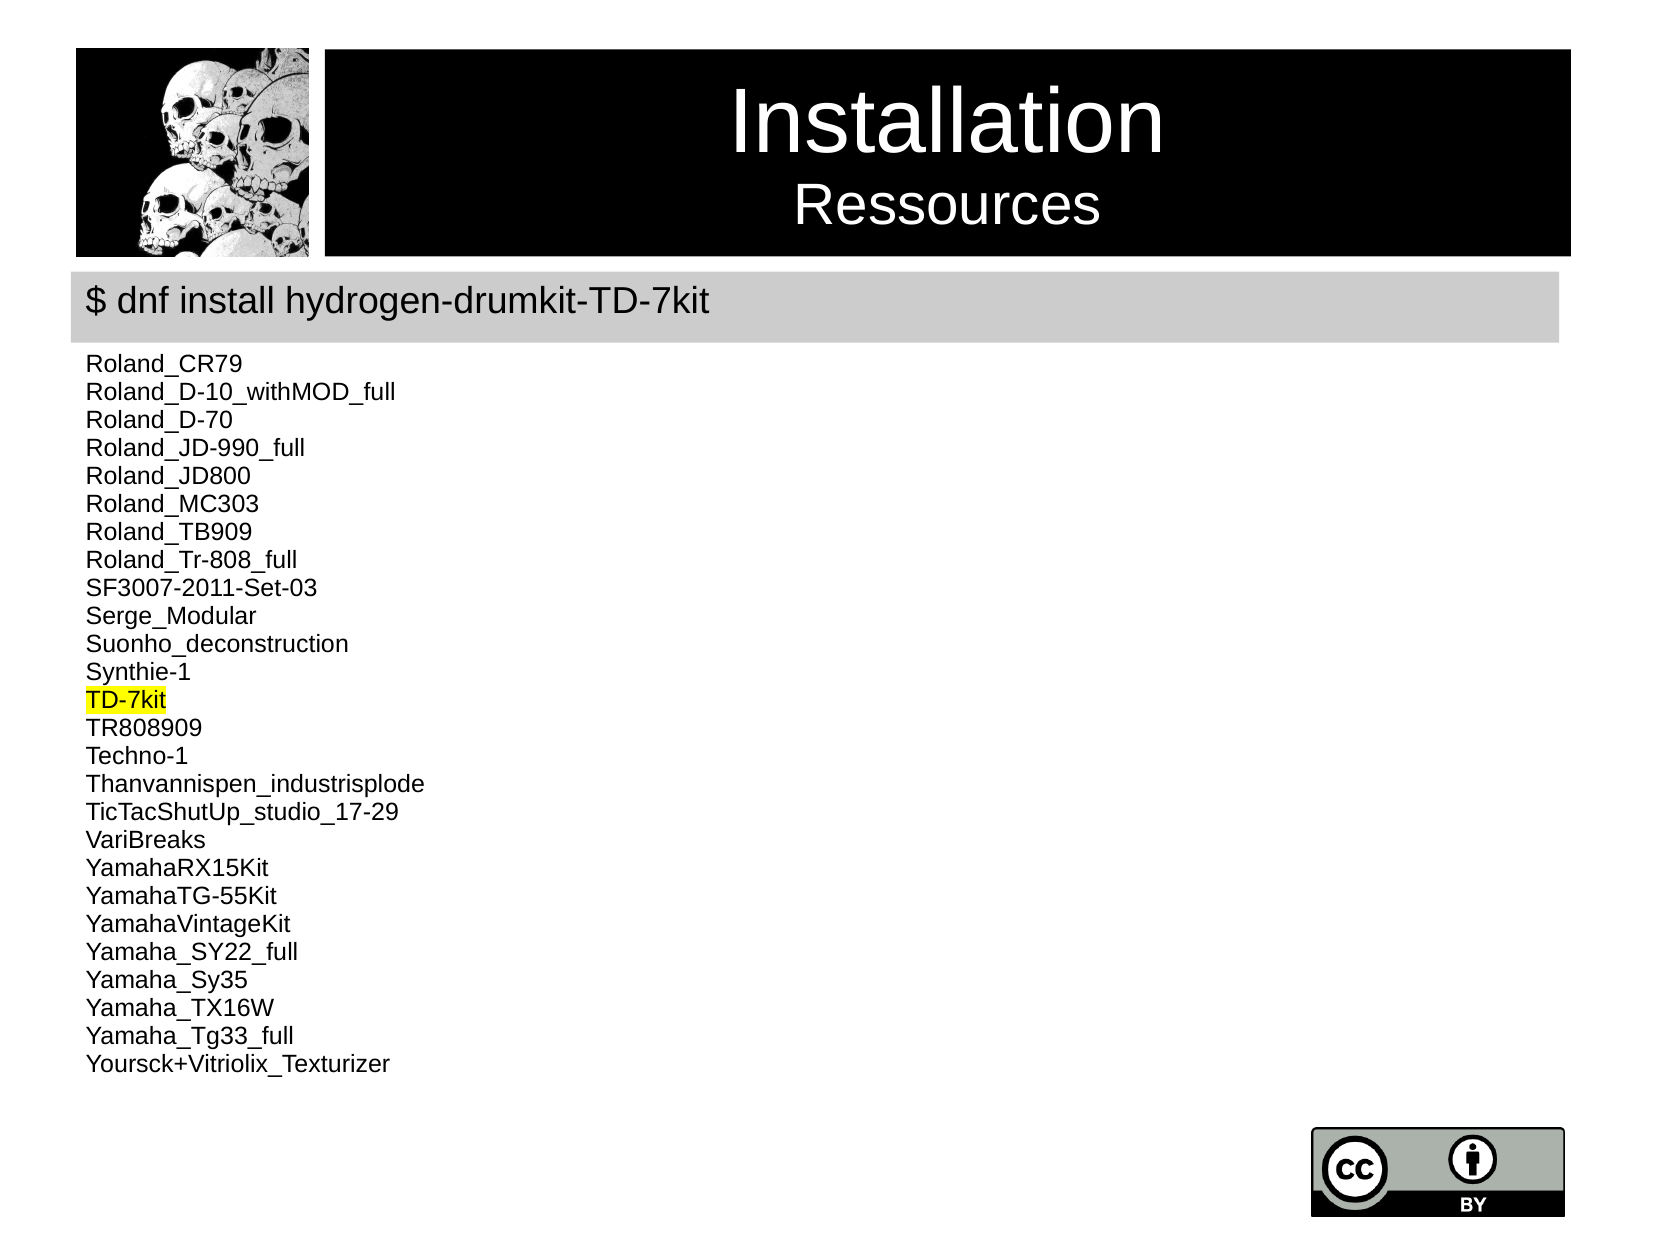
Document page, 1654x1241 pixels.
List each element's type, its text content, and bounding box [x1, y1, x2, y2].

text_box Roland_CR79 Roland_D-10_withMOD_full Roland_D-70 Roland_JD-990_full Roland_JD800 Roland_MC303 Roland_TB909 Roland_Tr-808_full SF3007-2011-Set-03 Serge_Modular Suonho_deconstruction Synthie-1 TD-7kit TR808909 Techno-1 Thanvannispen_industrisplode TicTacShutUp_studio_17-29 VariBreaks YamahaRX15Kit YamahaTG-55Kit YamahaVintageKit Yamaha_SY22_full Yamaha_Sy35 Yamaha_TX16W Yamaha_Tg33_full Yoursck+Vitriolix_Texturizer [70, 342, 449, 1087]
picture [76, 48, 309, 257]
picture [1311, 1127, 1565, 1217]
text_box $ dnf install hydrogen-drumkit-TD-7kit [70, 271, 1560, 343]
title Installation Ressources [324, 49, 1571, 257]
